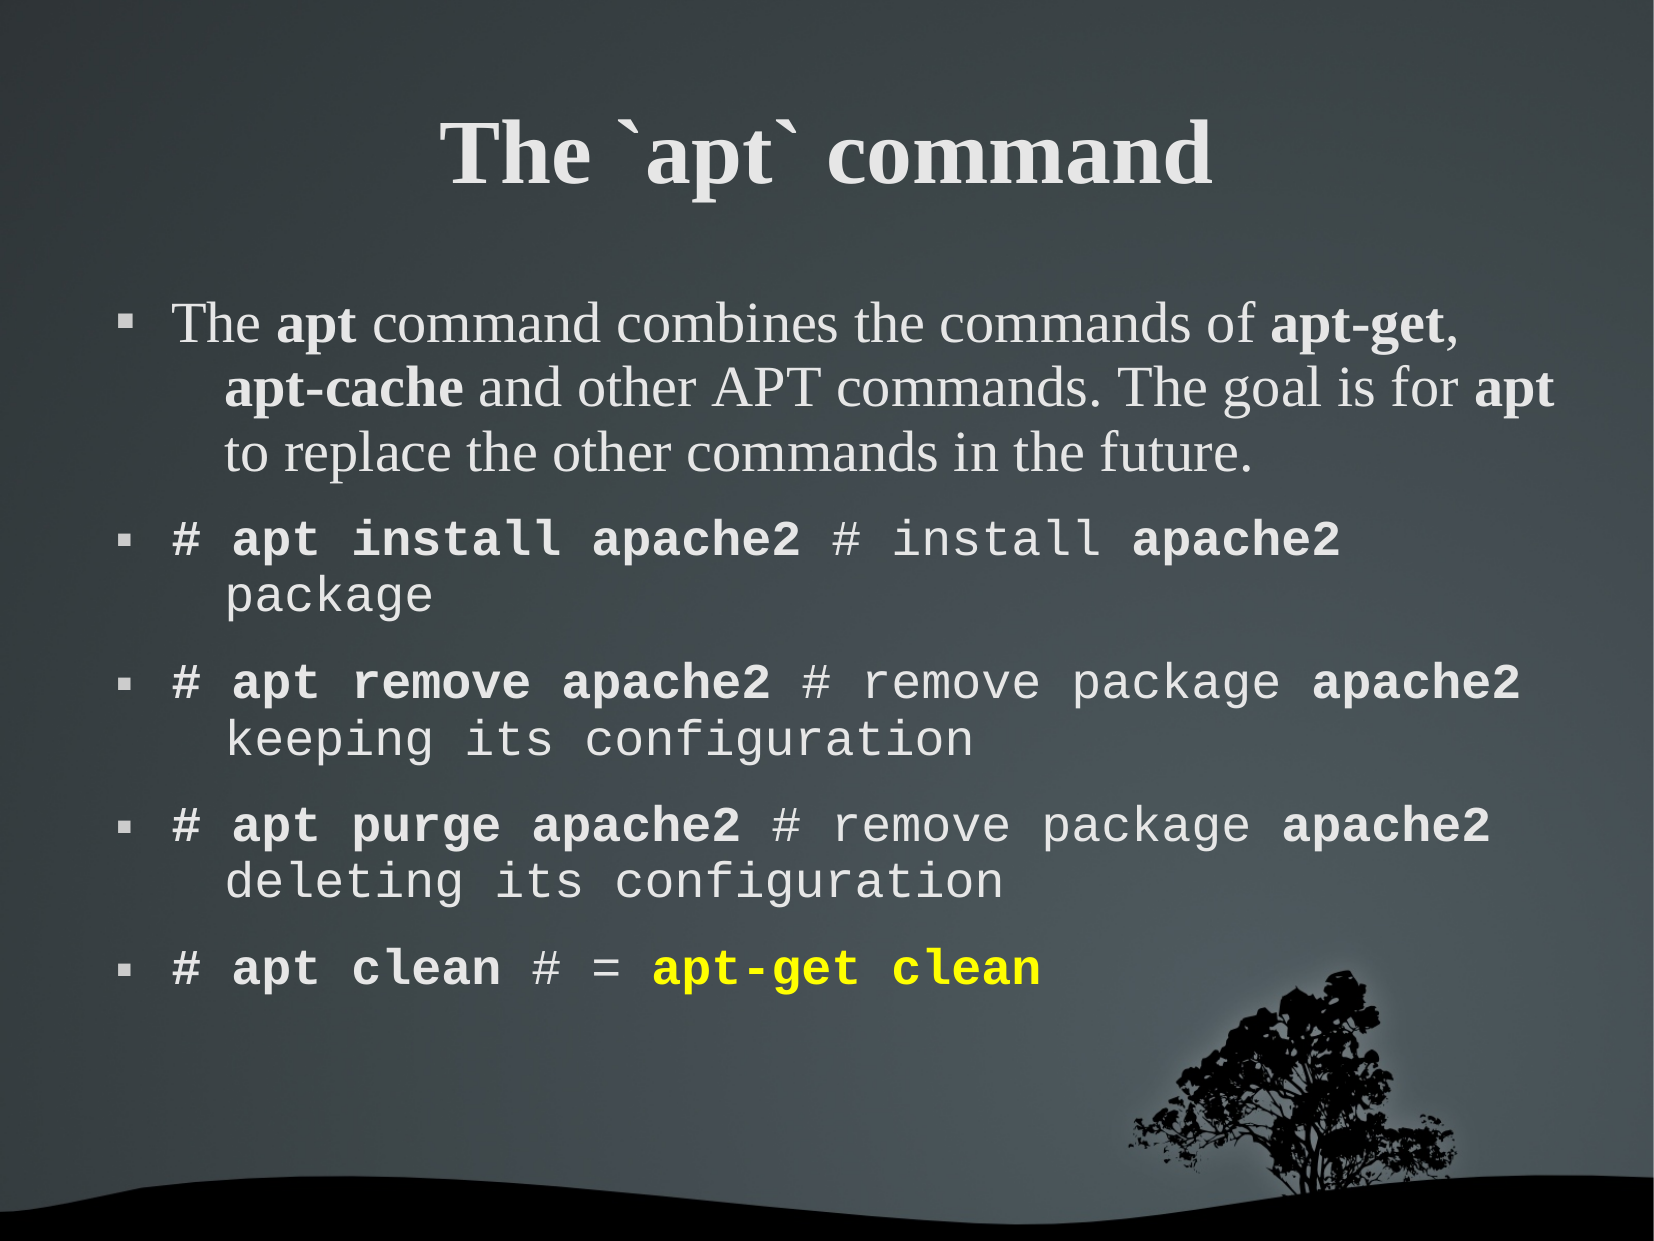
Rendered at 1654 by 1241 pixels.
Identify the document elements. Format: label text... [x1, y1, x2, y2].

list The apt command combines the commands of apt-get, apt-cache and other APT commands. The goal is for apt to replace the other commands in the future. # apt install apache2 # install apache2 package # apt remove apache2 # remove package apache2 keeping its configuration # apt purge apache2 # remove package apache2 deleting its configuration # apt clean # = apt-get clean [82, 290, 1571, 1202]
picture [0, 0, 1654, 1241]
title The `apt` command [82, 49, 1571, 257]
